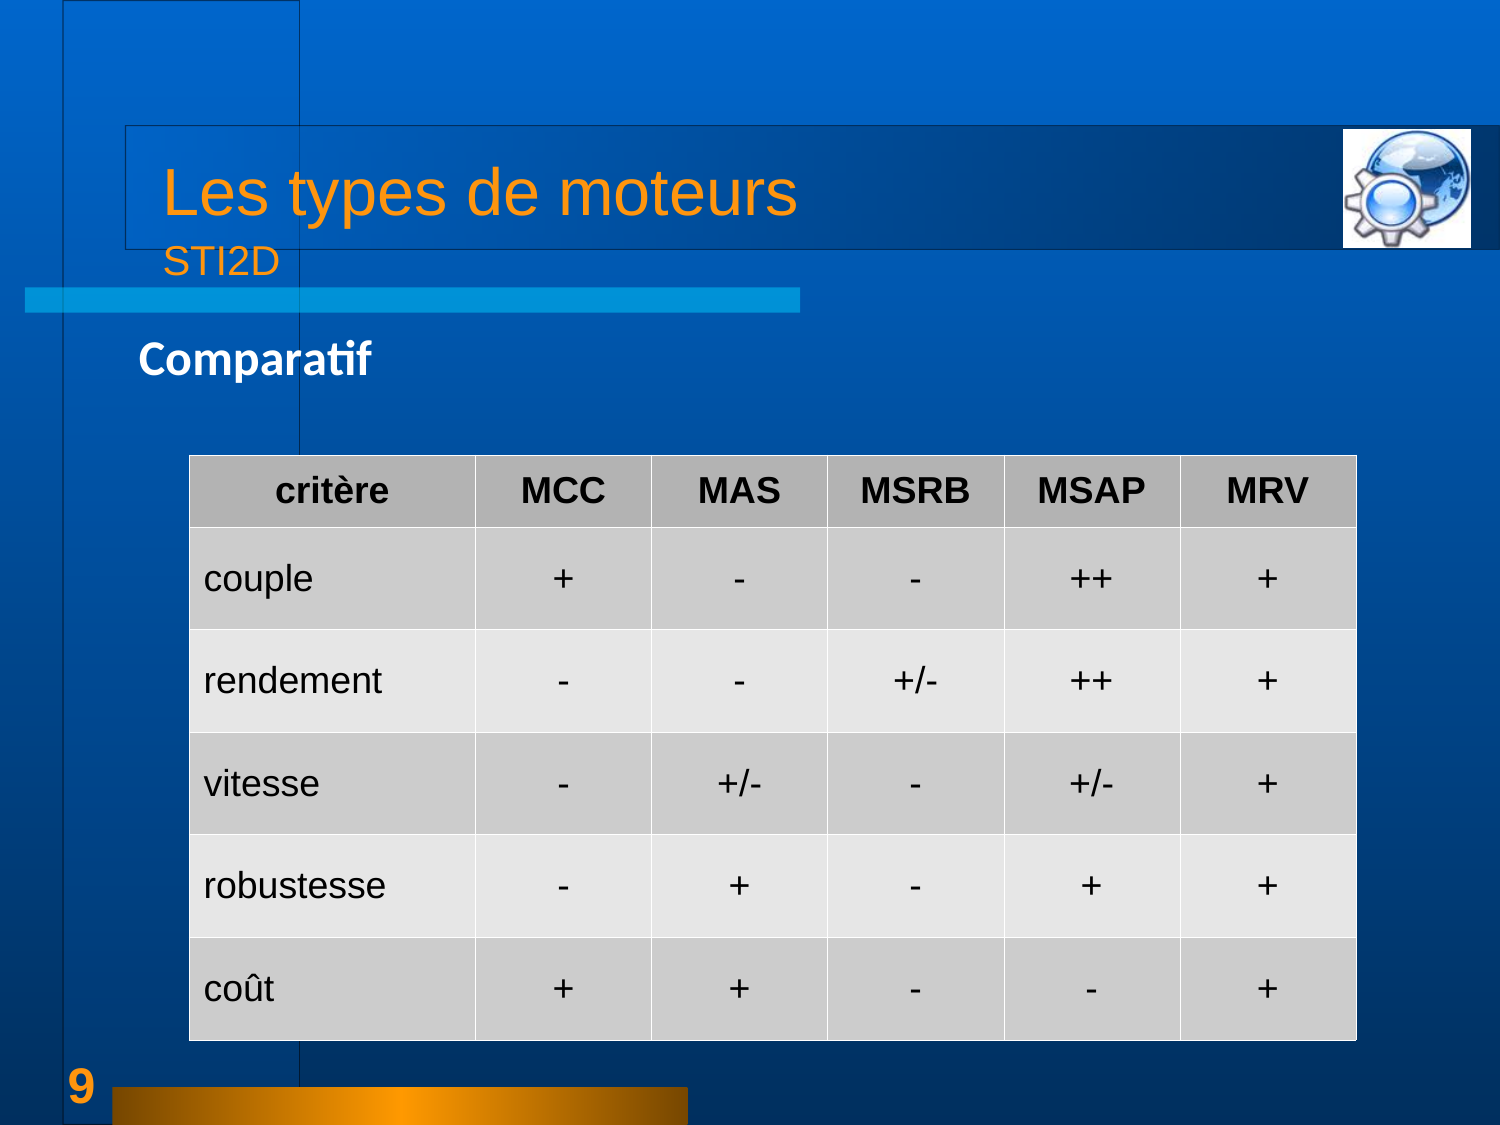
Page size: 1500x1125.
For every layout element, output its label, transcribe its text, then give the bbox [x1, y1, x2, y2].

table_cell + [1181, 630, 1356, 732]
table_header MSAP [1005, 456, 1180, 527]
table_cell +/- [828, 630, 1004, 732]
table_cell + [1181, 528, 1356, 629]
table_cell + [1005, 835, 1180, 937]
table_cell - [476, 835, 651, 937]
table_cell coût [190, 938, 475, 1040]
table_header MSRB [828, 456, 1004, 527]
table_cell - [476, 733, 651, 834]
table_cell + [652, 938, 827, 1040]
table_cell - [828, 835, 1004, 937]
table_cell + [476, 528, 651, 629]
text_box Comparatif [124, 330, 857, 739]
table_cell + [476, 938, 651, 1040]
table_cell ++ [1005, 630, 1180, 732]
table_header MCC [476, 456, 651, 527]
table_cell - [1005, 938, 1180, 1040]
table_cell + [1181, 835, 1356, 937]
table_cell rendement [190, 630, 475, 732]
table_cell - [652, 528, 827, 629]
table_cell vitesse [190, 733, 475, 834]
table_cell couple [190, 528, 475, 629]
table_cell + [652, 835, 827, 937]
table_header MRV [1181, 456, 1356, 527]
table_cell - [828, 733, 1004, 834]
table_cell ++ [1005, 528, 1180, 629]
table_cell + [1181, 733, 1356, 834]
table_header MAS [652, 456, 827, 527]
picture [1343, 129, 1471, 248]
table_cell robustesse [190, 835, 475, 937]
table_cell + [1181, 938, 1356, 1040]
table_cell - [828, 528, 1004, 629]
table_cell - [652, 630, 827, 732]
table_cell +/- [1005, 733, 1180, 834]
table_cell - [828, 938, 1004, 1040]
table_cell +/- [652, 733, 827, 834]
table_cell - [476, 630, 651, 732]
table_header critère [190, 456, 475, 527]
